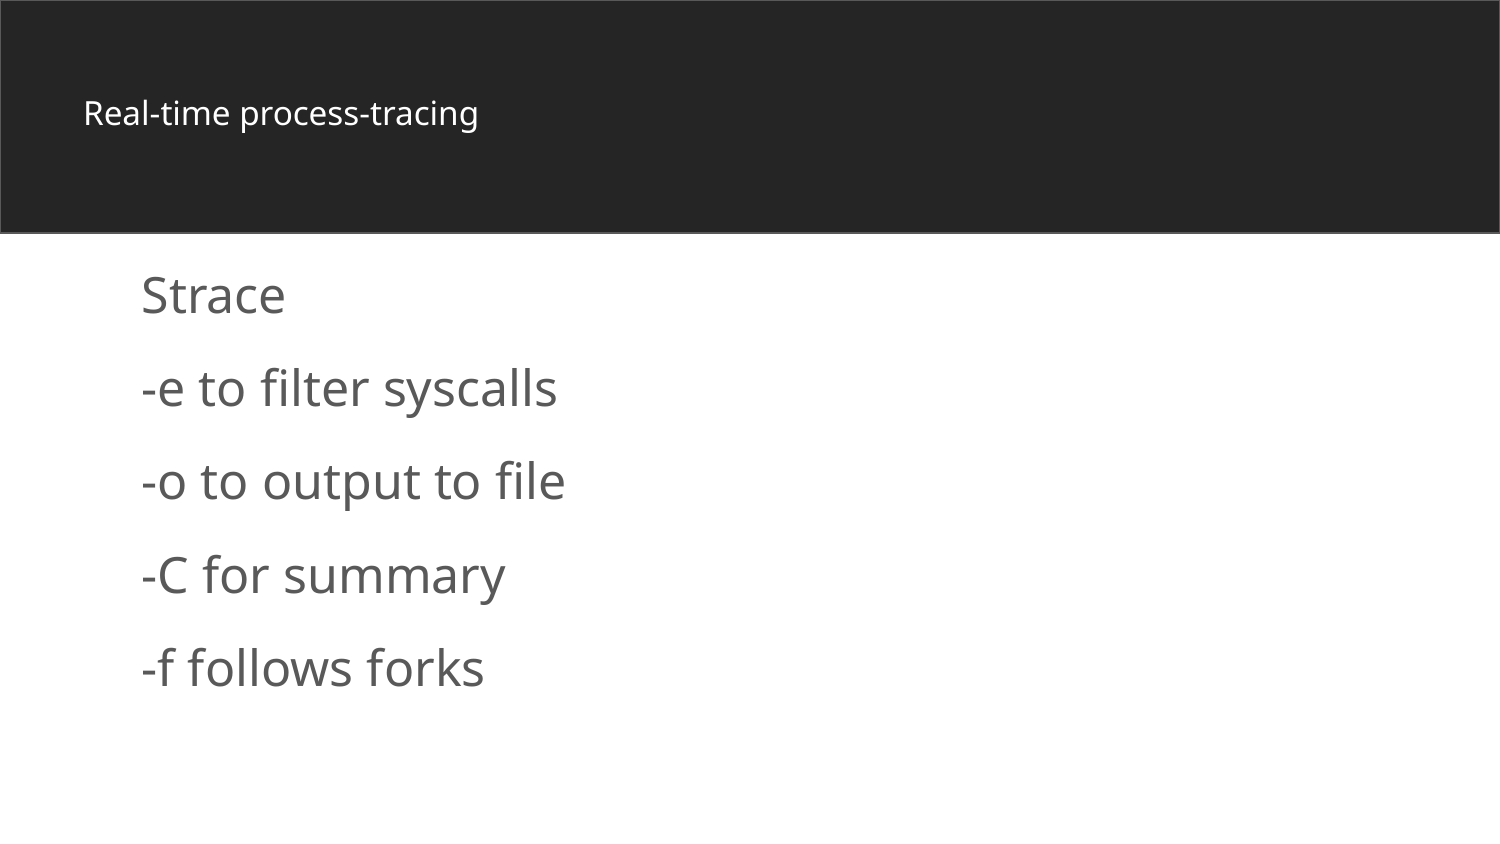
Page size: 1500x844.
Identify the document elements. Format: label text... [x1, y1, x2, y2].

text_box [0, 0, 1500, 234]
title Real-time process-tracing [68, 56, 1307, 185]
list Strace -e to filter syscalls -o to output to file -C for summary -f follows forks [126, 248, 1325, 776]
